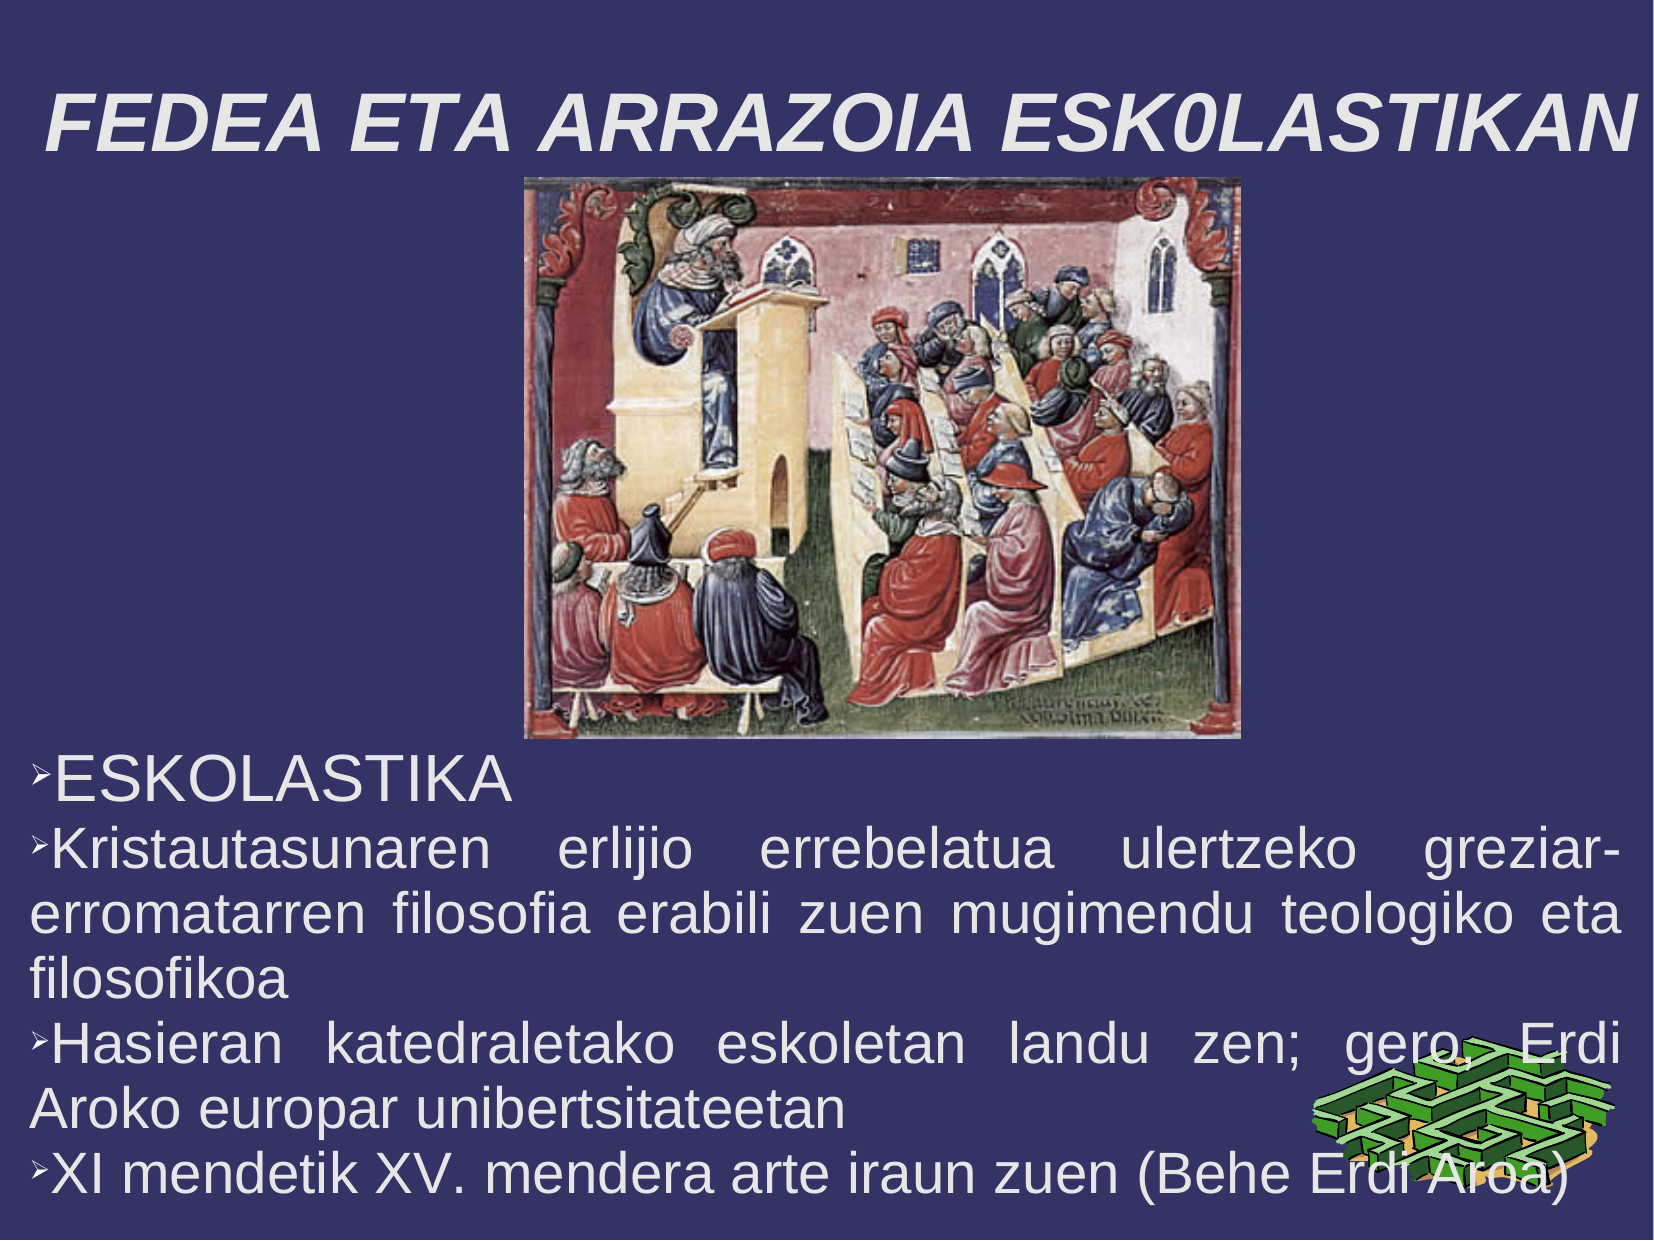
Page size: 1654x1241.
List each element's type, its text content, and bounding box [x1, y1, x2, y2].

picture [524, 177, 1241, 739]
list ESKOLASTIKA Kristautasunaren erlijio errebelatua ulertzeko greziar-erromatarren filosofia erabili zuen mugimendu teologiko eta filosofikoa Hasieran katedraletako eskoletan landu zen; gero, Erdi Aroko europar unibertsitateetan XI mendetik XV. mendera arte iraun zuen (Behe Erdi Aroa) [29, 741, 1625, 1241]
title FEDEA ETA ARRAZOIA ESK0LASTIKAN [0, 19, 1654, 227]
